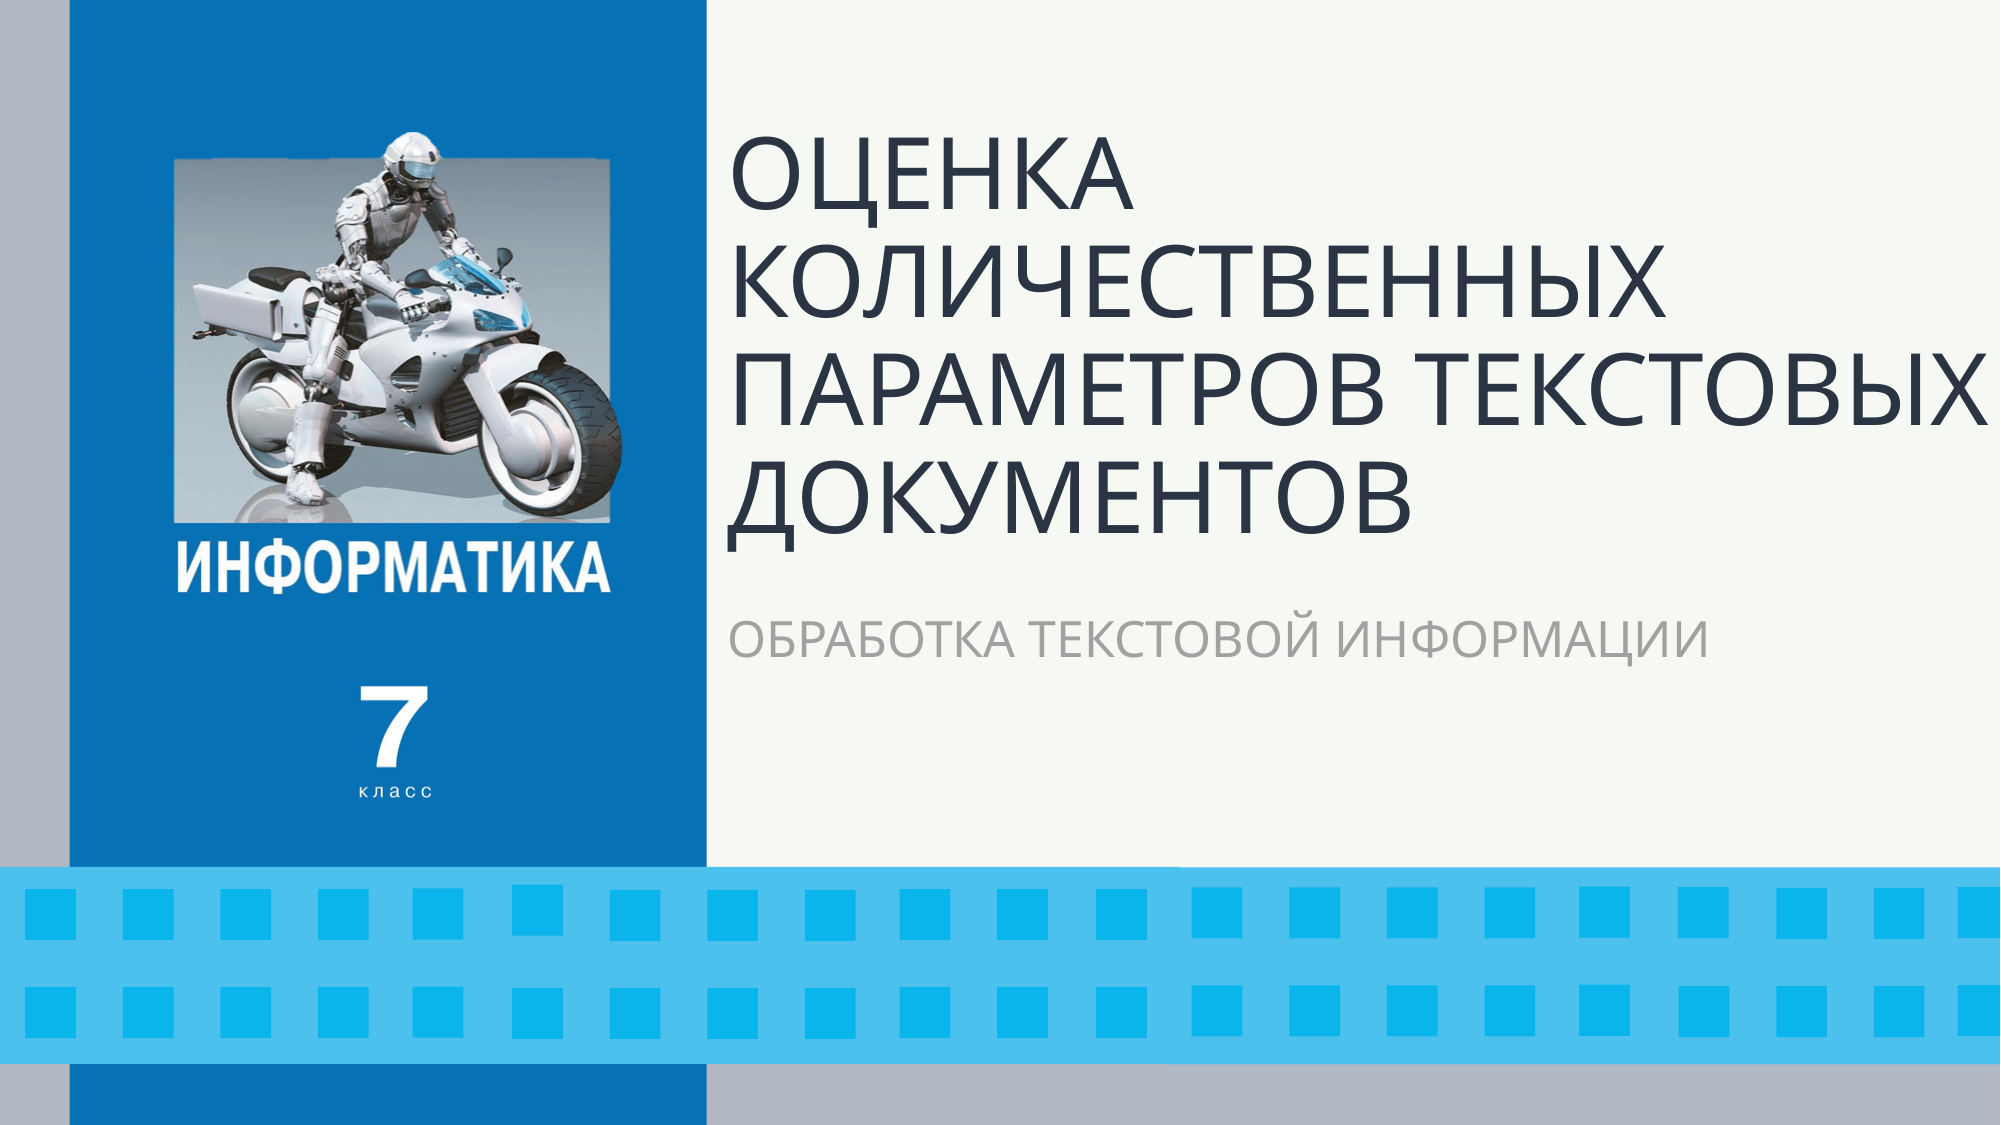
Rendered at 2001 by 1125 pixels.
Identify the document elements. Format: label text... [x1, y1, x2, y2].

subtitle ОБРАБОТКА ТЕКСТОВОЙ ИНФОРМАЦИИ [712, 606, 1871, 879]
title ОЦЕНКА КОЛИЧЕСТВЕННЫХ ПАРАМЕТРОВ ТЕКСТОВЫХ ДОКУМЕНТОВ [712, 88, 2000, 563]
picture [332, 669, 459, 812]
picture [169, 128, 629, 603]
